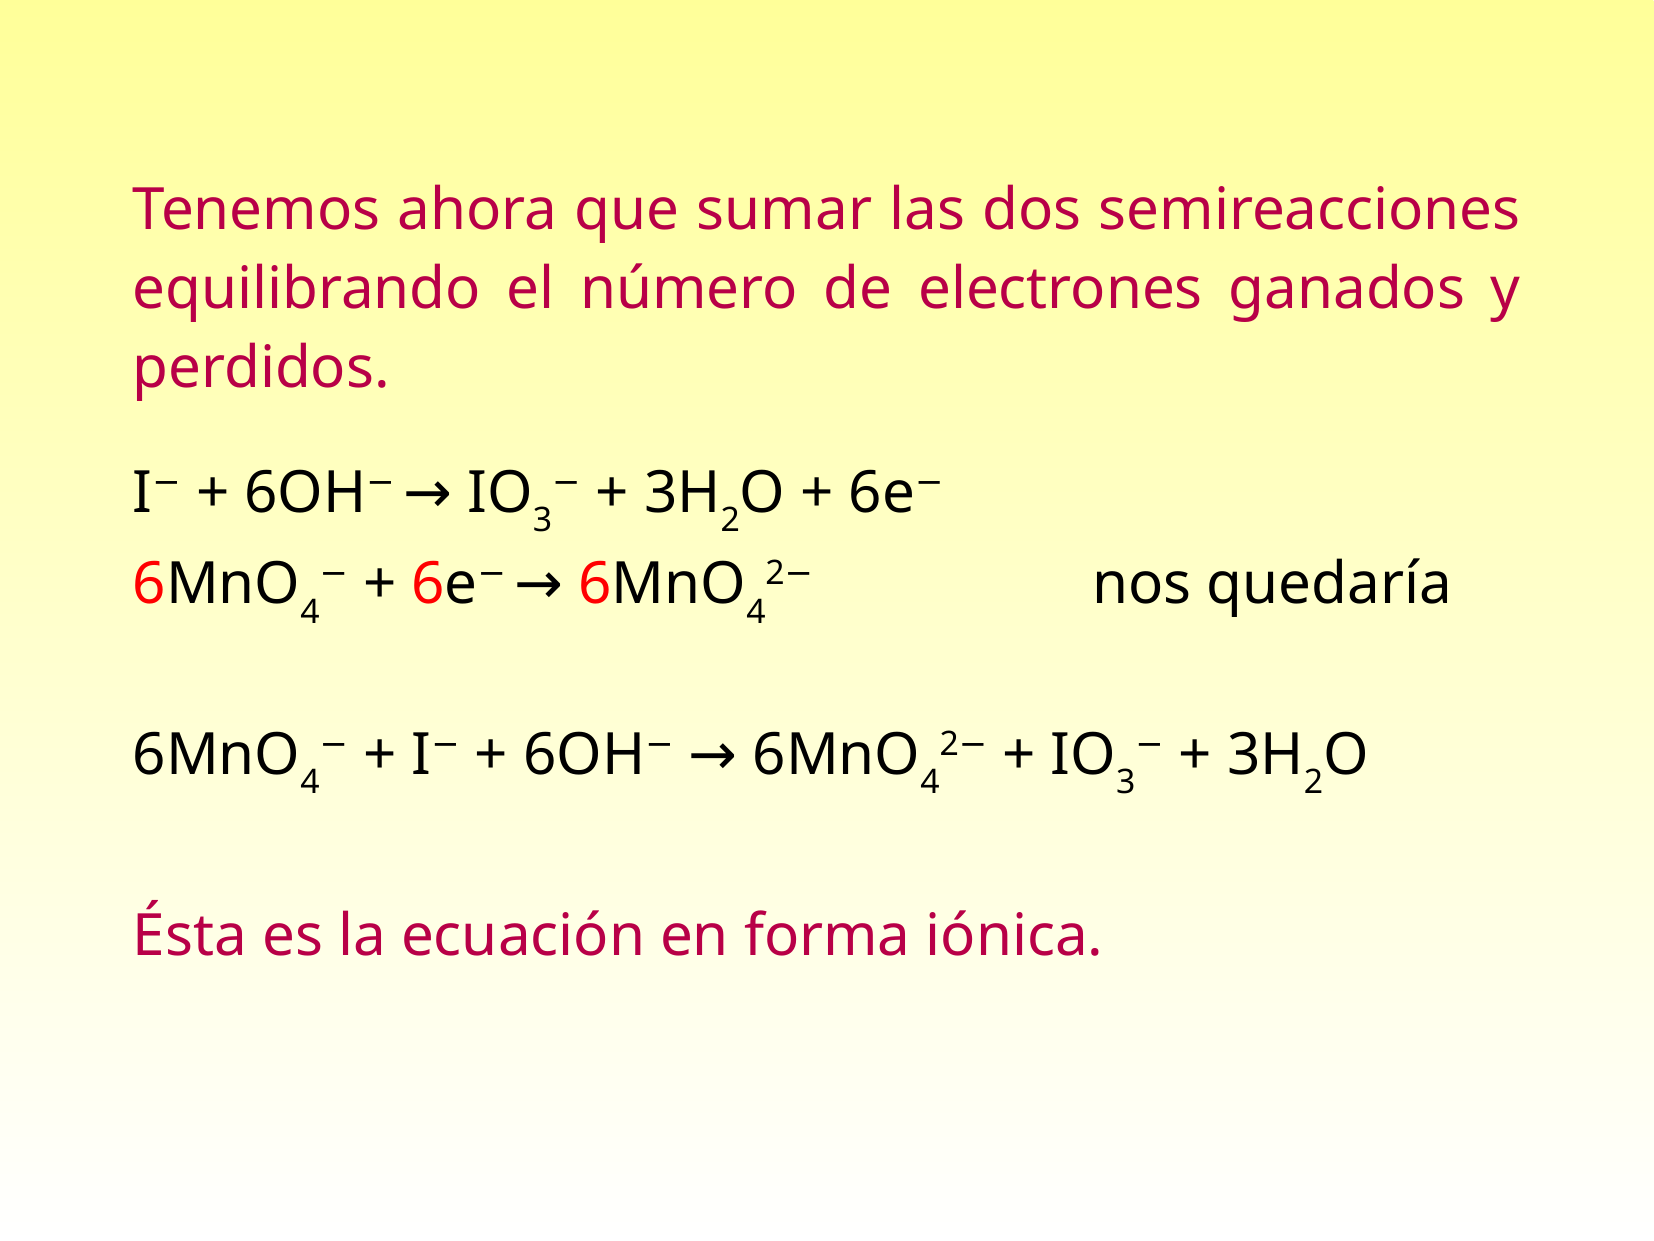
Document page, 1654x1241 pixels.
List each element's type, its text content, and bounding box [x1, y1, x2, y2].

text_box Tenemos ahora que sumar las dos semireacciones equilibrando el número de electrones ganados y perdidos. [118, 159, 1536, 384]
text_box I− + 6OH− → IO3− + 3H2O + 6e− 6MnO4− + 6e− → 6MnO42− nos quedaría 6MnO4− + I− + 6OH− → 6MnO42− + IO3− + 3H2O [118, 442, 1536, 779]
text_box Ésta es la ecuación en forma iónica. [118, 885, 1536, 971]
